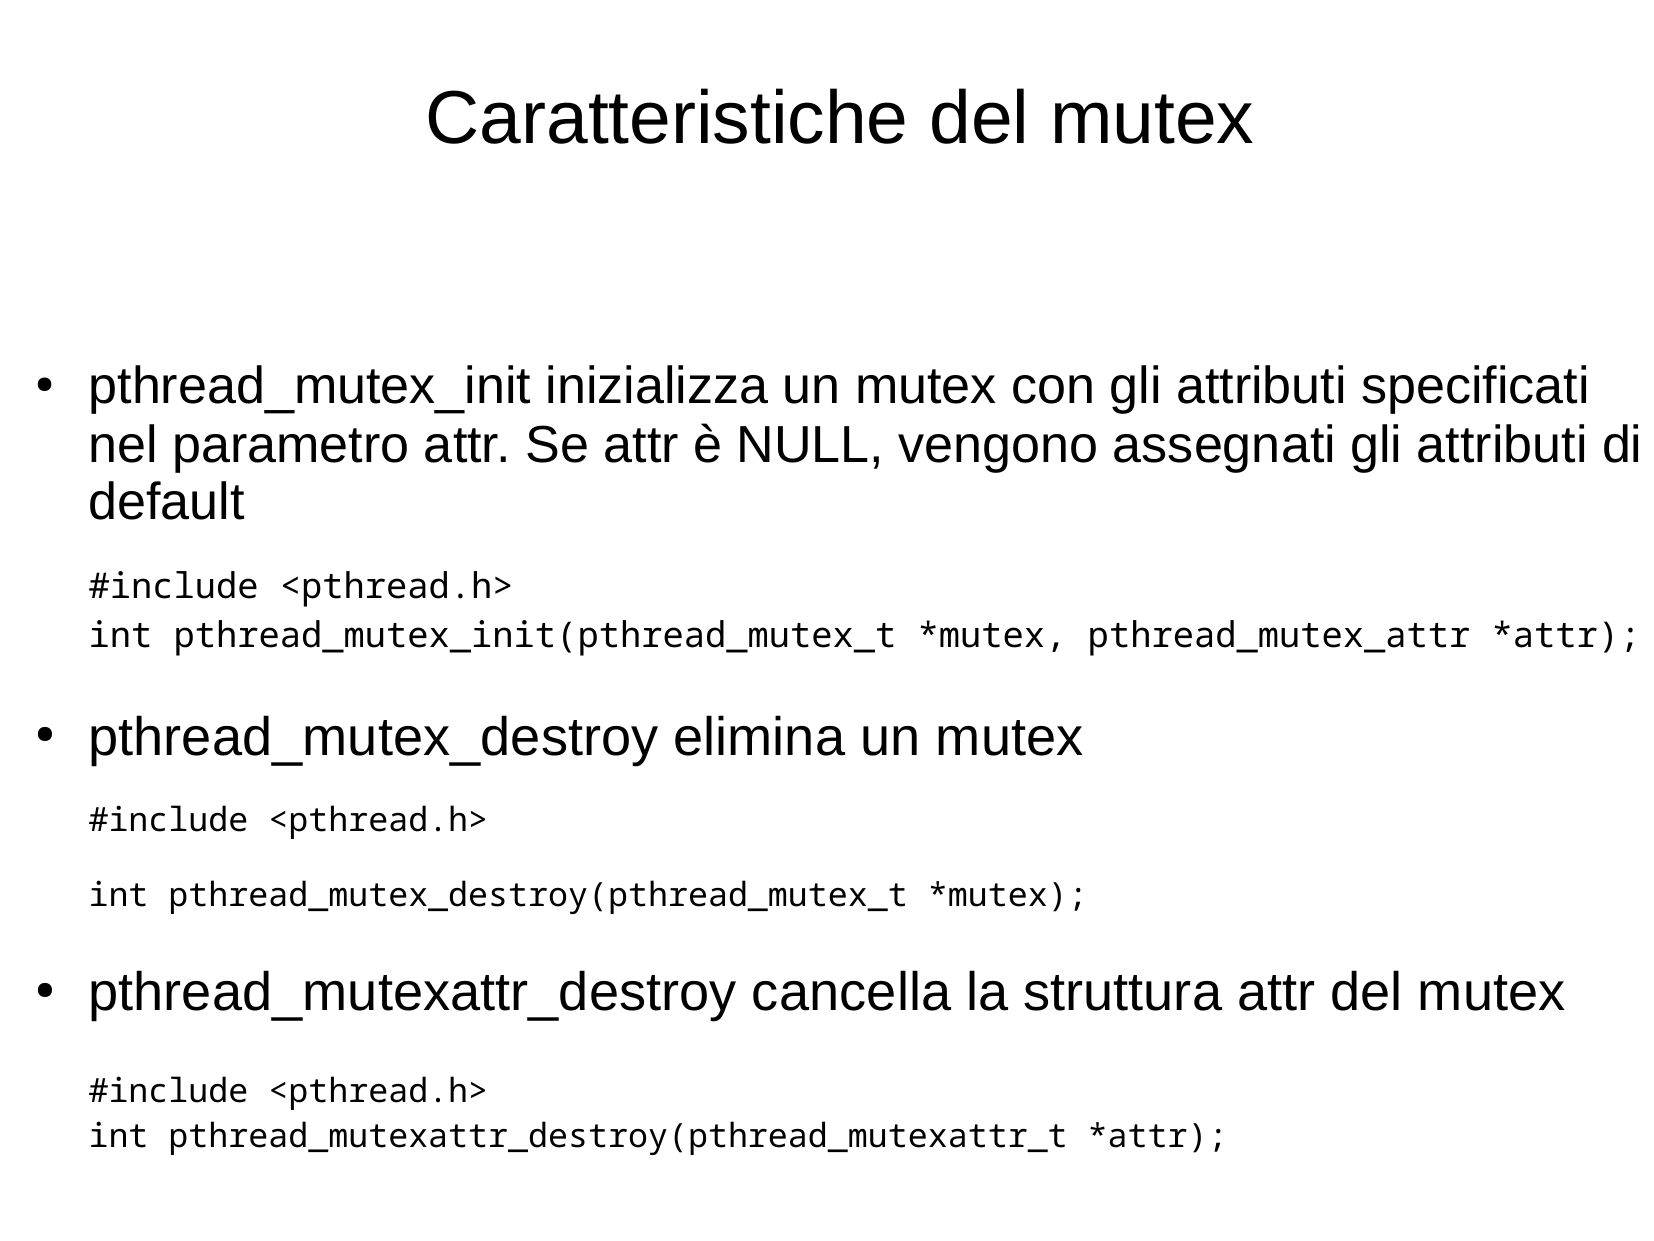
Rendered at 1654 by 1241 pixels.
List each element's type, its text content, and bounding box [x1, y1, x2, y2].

list pthread_mutex_init inizializza un mutex con gli attributi specificati nel parametro attr. Se attr è NULL, vengono assegnati gli attributi di default #include <pthread.h> int pthread_mutex_init(pthread_mutex_t *mutex, pthread_mutex_attr *attr); pthread_mutex_destroy elimina un mutex #include <pthread.h> int pthread_mutex_destroy(pthread_mutex_t *mutex); pthread_mutexattr_destroy cancella la struttura attr del mutex #include <pthread.h> int pthread_mutexattr_destroy(pthread_mutexattr_t *attr); [17, 221, 1654, 1171]
title Caratteristiche del mutex [82, 13, 1571, 222]
